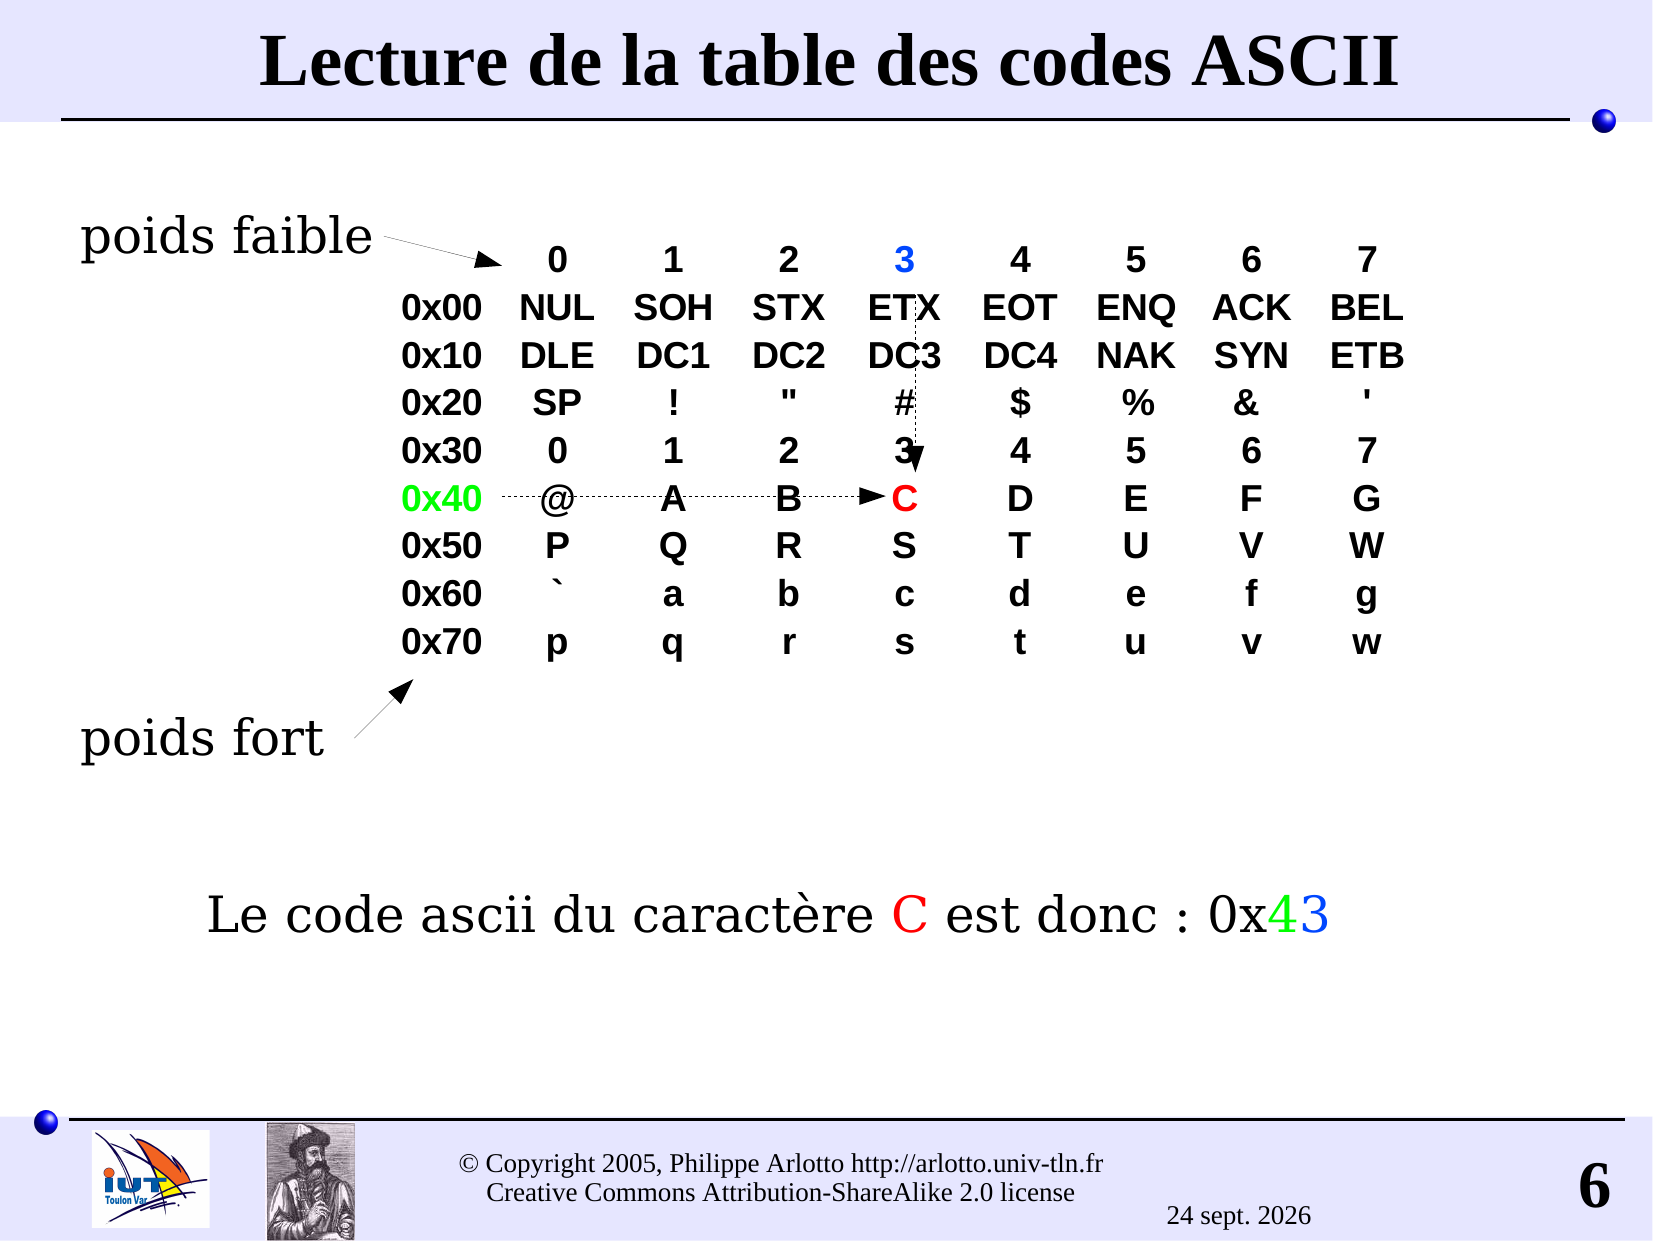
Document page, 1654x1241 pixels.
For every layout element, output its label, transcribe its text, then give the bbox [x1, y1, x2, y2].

text_box Le code ascii du caractère C est donc : 0x43 [206, 885, 1429, 1003]
text_box poids fort [80, 708, 325, 767]
text_box poids faible [80, 206, 375, 265]
picture [265, 1122, 355, 1241]
chart [383, 236, 1428, 665]
title Lecture de la table des codes ASCII [95, 11, 1585, 110]
